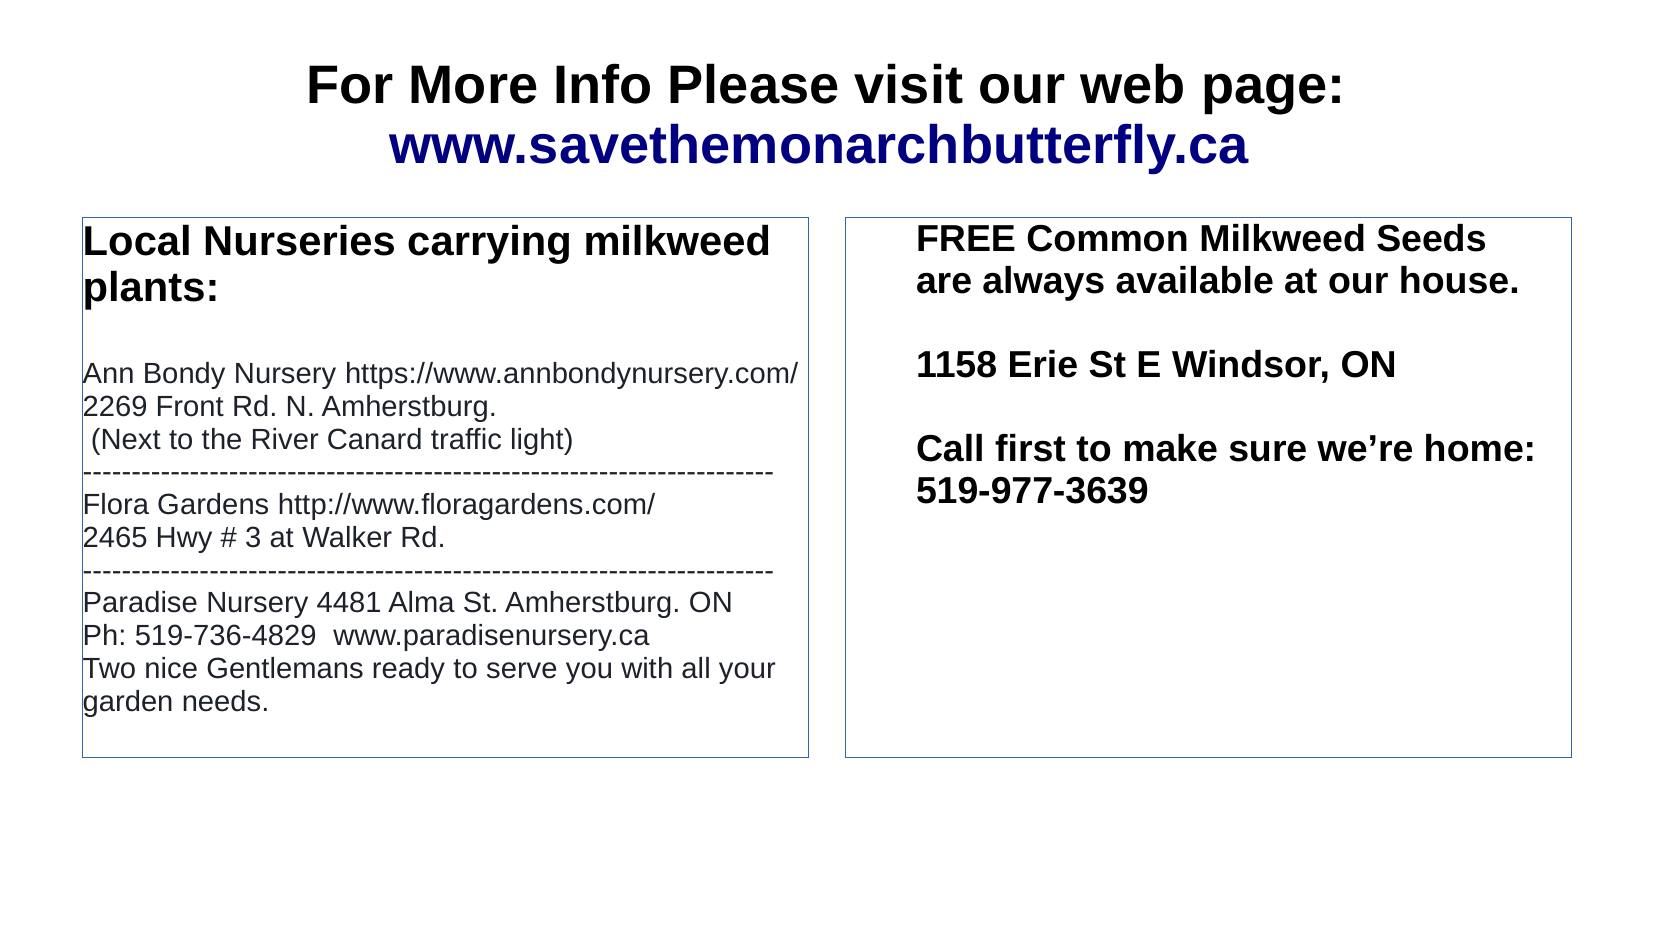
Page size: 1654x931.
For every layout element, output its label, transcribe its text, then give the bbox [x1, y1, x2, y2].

list FREE Common Milkweed Seeds are always available at our house. 1158 Erie St E Windsor, ON Call first to make sure we’re home: 519-977-3639 [845, 217, 1572, 758]
list Local Nurseries carrying milkweed plants: Ann Bondy Nursery https://www.annbondynursery.com/ 2269 Front Rd. N. Amherstburg. (Next to the River Canard traffic light) ----------------------------------------------------------------------- Flora Gardens http://www.floragardens.com/ 2465 Hwy # 3 at Walker Rd. ----------------------------------------------------------------------- Paradise Nursery 4481 Alma St. Amherstburg. ON Ph: 519-736-4829 www.paradisenursery.ca Two nice Gentlemans ready to serve you with all your garden needs. [82, 217, 809, 758]
title For More Info Please visit our web page: www.savethemonarchbutterfly.ca [82, 37, 1571, 193]
